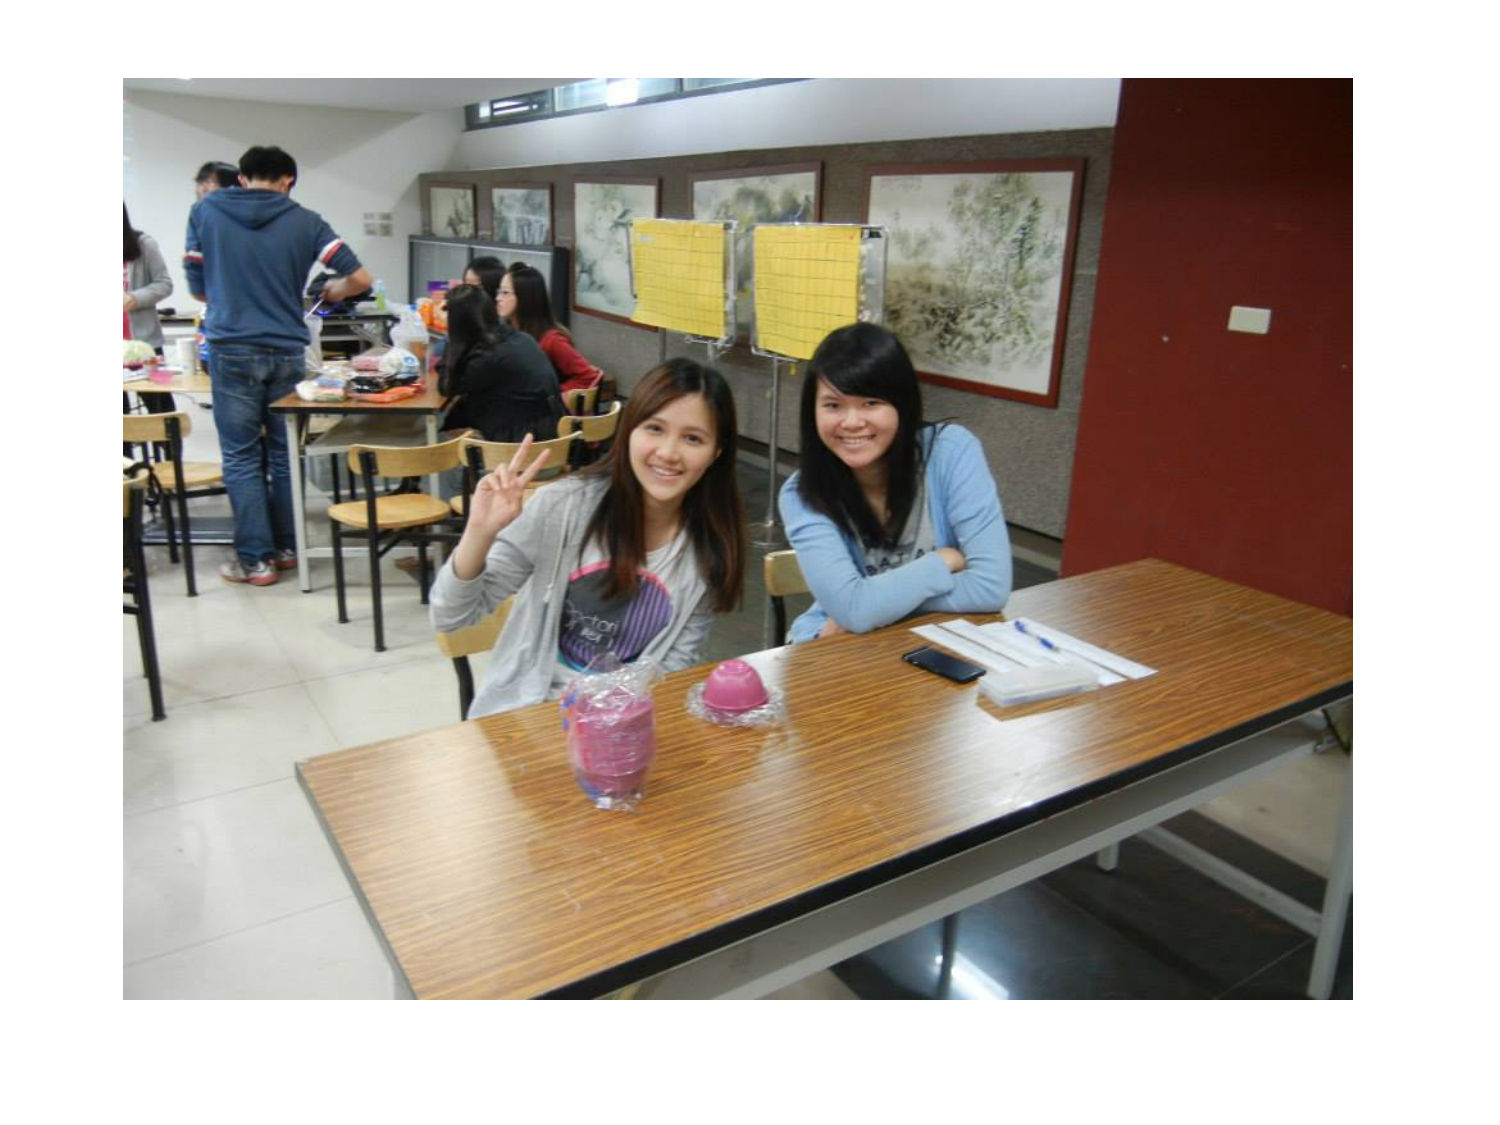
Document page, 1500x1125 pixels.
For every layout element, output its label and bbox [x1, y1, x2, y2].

title [75, 45, 1425, 233]
picture [123, 78, 1353, 1000]
